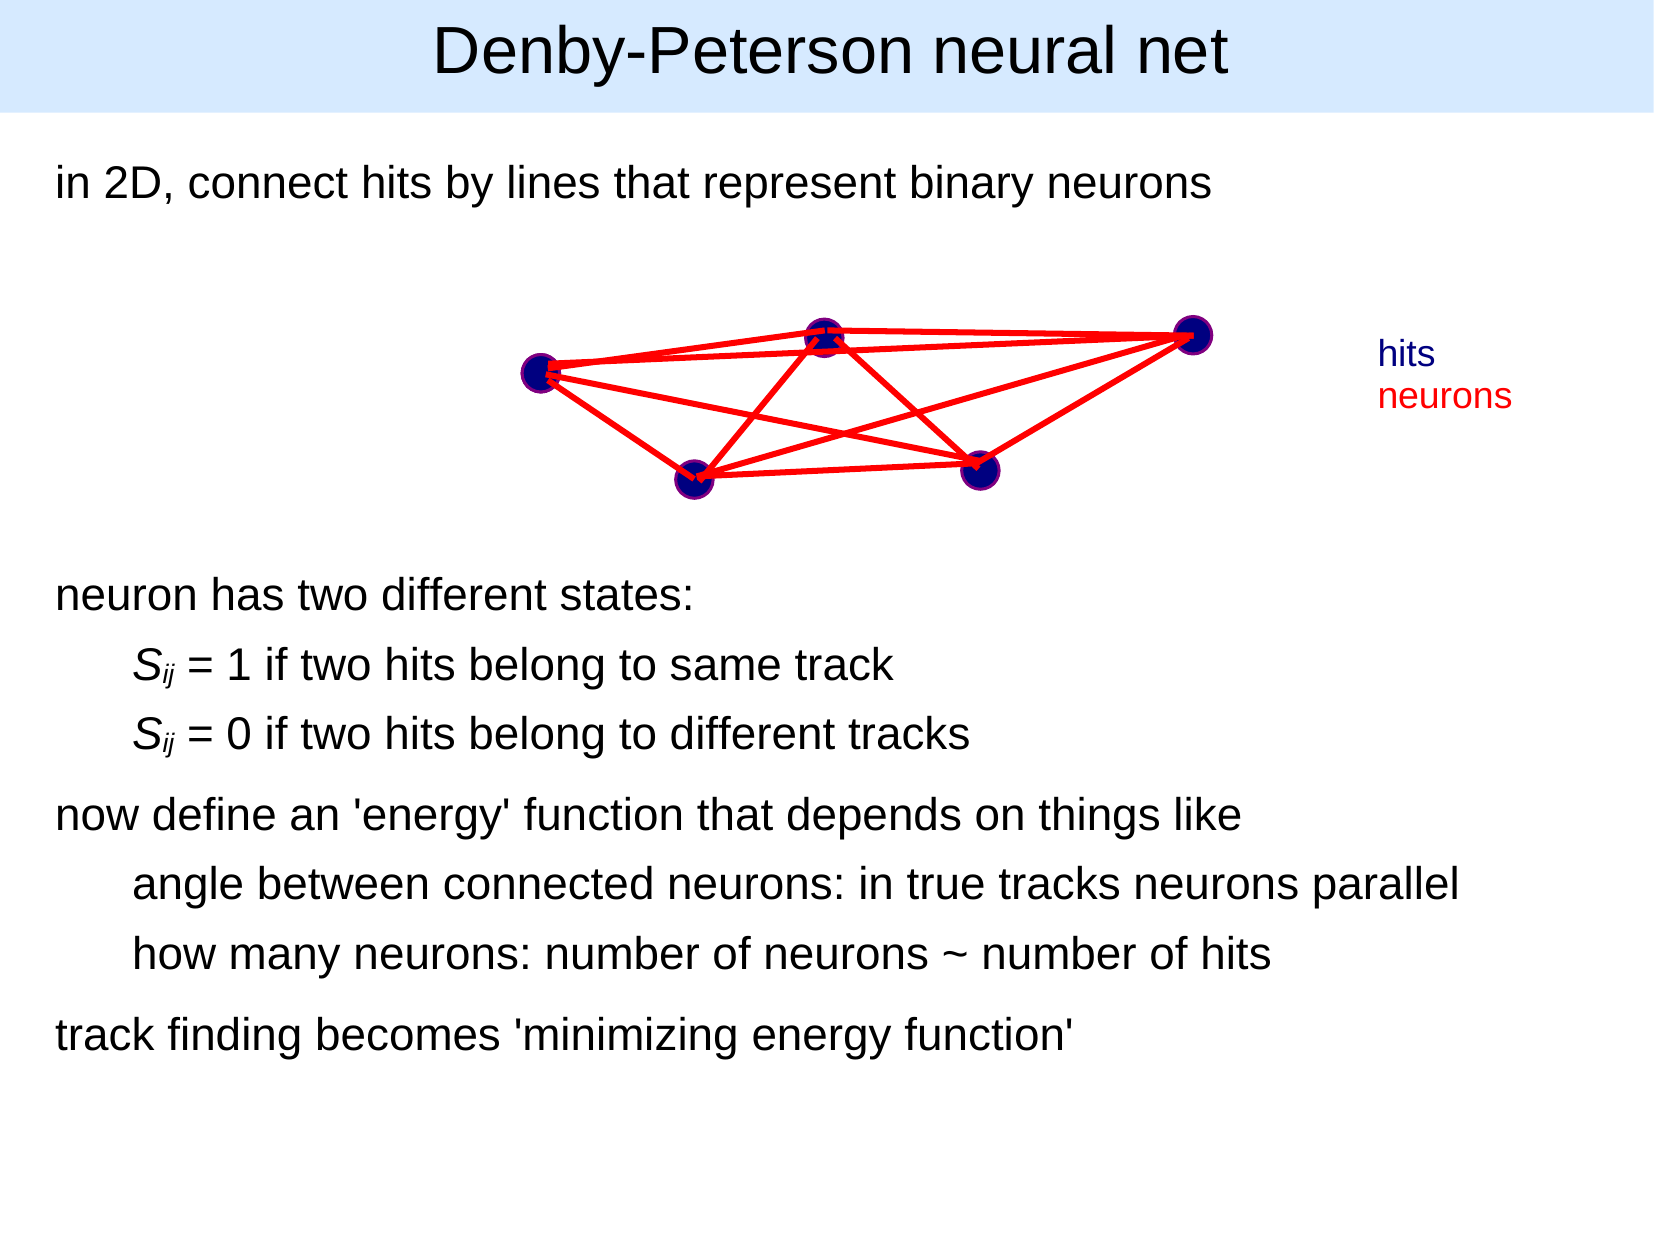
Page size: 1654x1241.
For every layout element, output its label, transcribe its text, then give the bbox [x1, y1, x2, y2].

text_box [675, 472, 714, 499]
text_box [522, 354, 555, 393]
text_box [1174, 316, 1212, 354]
text_box [970, 451, 987, 457]
text_box [805, 319, 844, 349]
text_box [961, 457, 1000, 490]
list neuron has two different states: Sij = 1 if two hits belong to same track Sij = 0 if two hits belong to different tracks now define an 'energy' function that depends on things like angle between connected neurons: in true tracks neurons parallel how many neurons: number of neurons ~ number of hits track finding becomes 'minimizing energy function' [37, 569, 1613, 1205]
list in 2D, connect hits by lines that represent binary neurons [37, 156, 1613, 263]
text_box hits neurons [1362, 325, 1528, 452]
text_box [681, 460, 708, 475]
title Denby-Peterson neural net [86, 0, 1576, 100]
